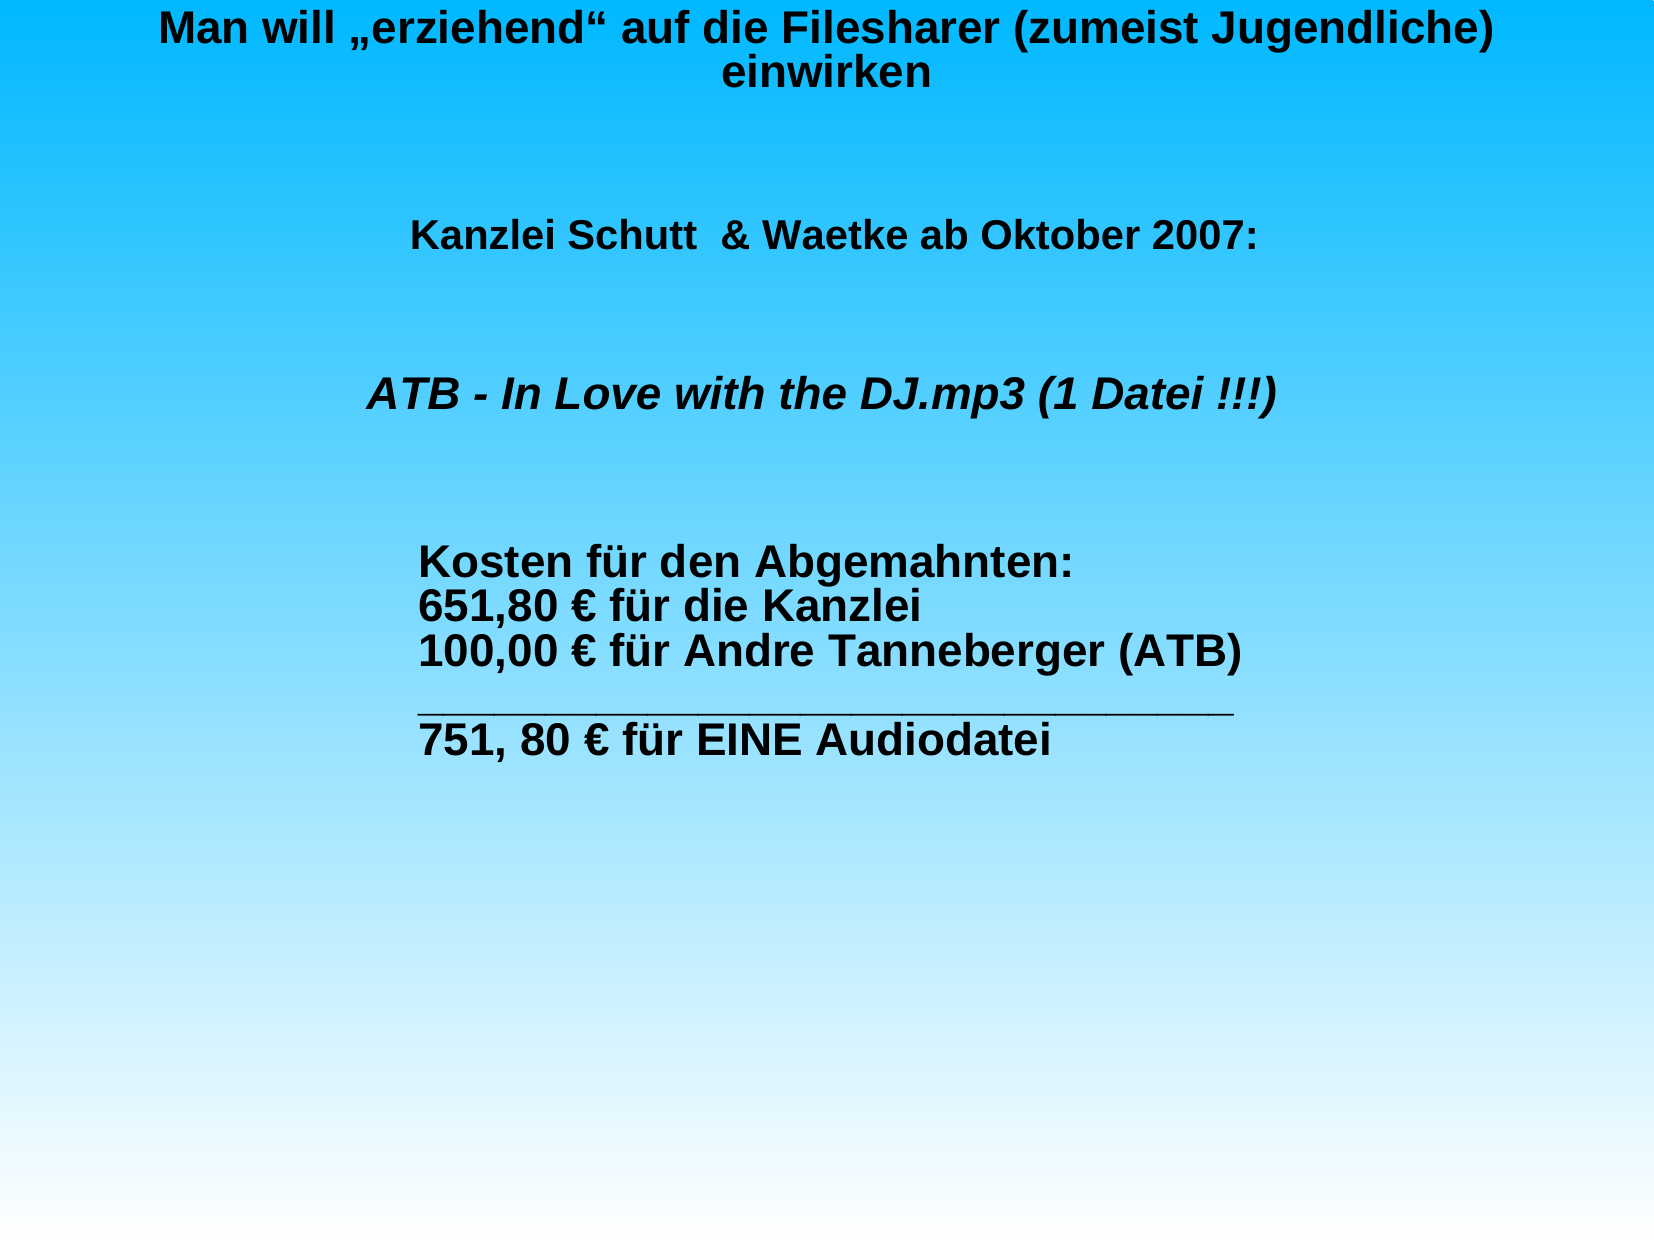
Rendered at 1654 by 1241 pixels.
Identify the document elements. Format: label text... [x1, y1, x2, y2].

text_box Kosten für den Abgemahnten: 651,80 € für die Kanzlei 100,00 € für Andre Tanneberger (ATB) ________________________________ 751, 80 € für EINE Audiodatei [403, 534, 1250, 811]
text_box Man will „erziehend“ auf die Filesharer (zumeist Jugendliche) einwirken [140, 0, 1513, 120]
text_box ATB - In Love with the DJ.mp3 (1 Datei !!!) [351, 366, 1303, 433]
text_box Kanzlei Schutt & Waetke ab Oktober 2007: [395, 209, 1273, 273]
